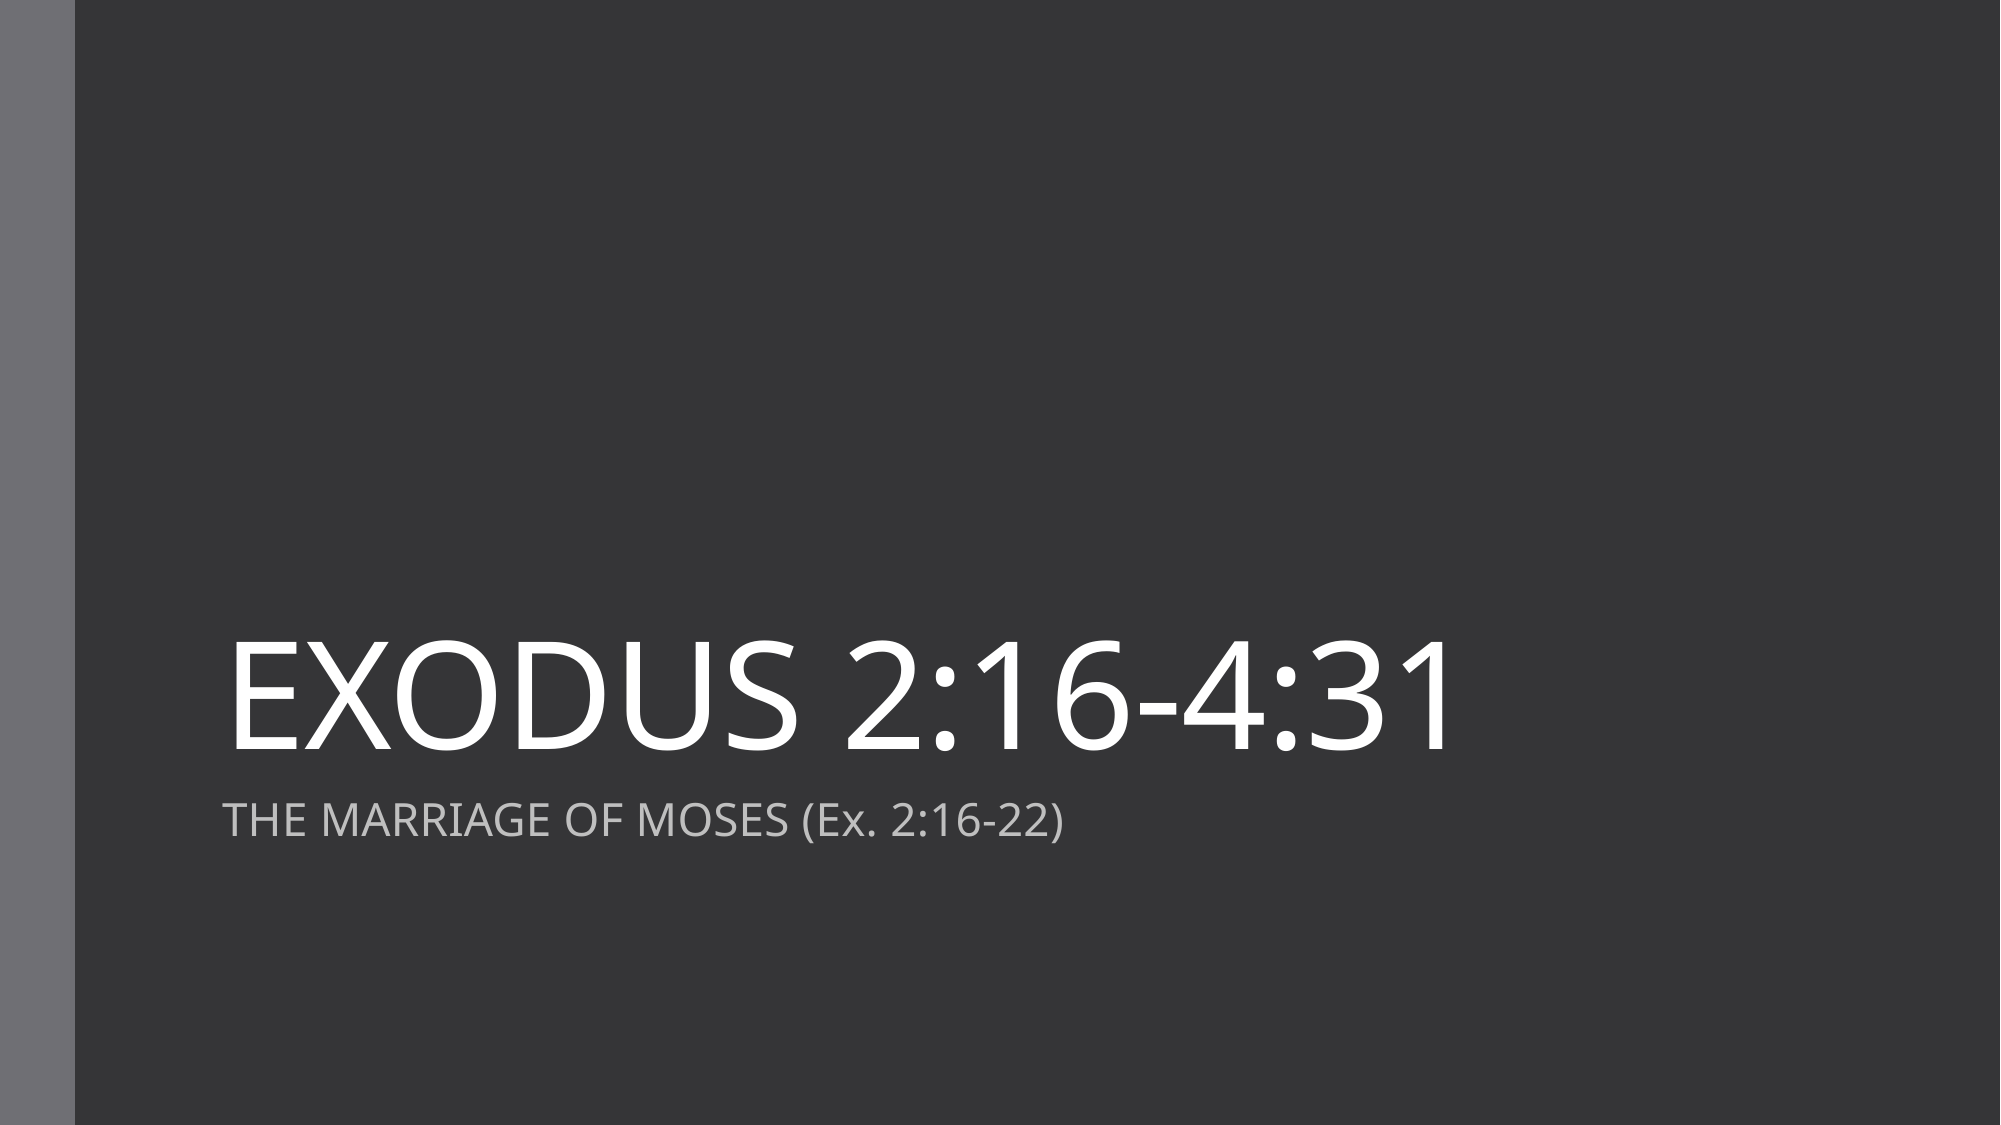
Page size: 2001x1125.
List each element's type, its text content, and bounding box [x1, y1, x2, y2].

title EXODUS 2:16-4:31 [206, 124, 1752, 787]
subtitle THE MARRIAGE OF MOSES (Ex. 2:16-22) [206, 787, 1752, 1066]
